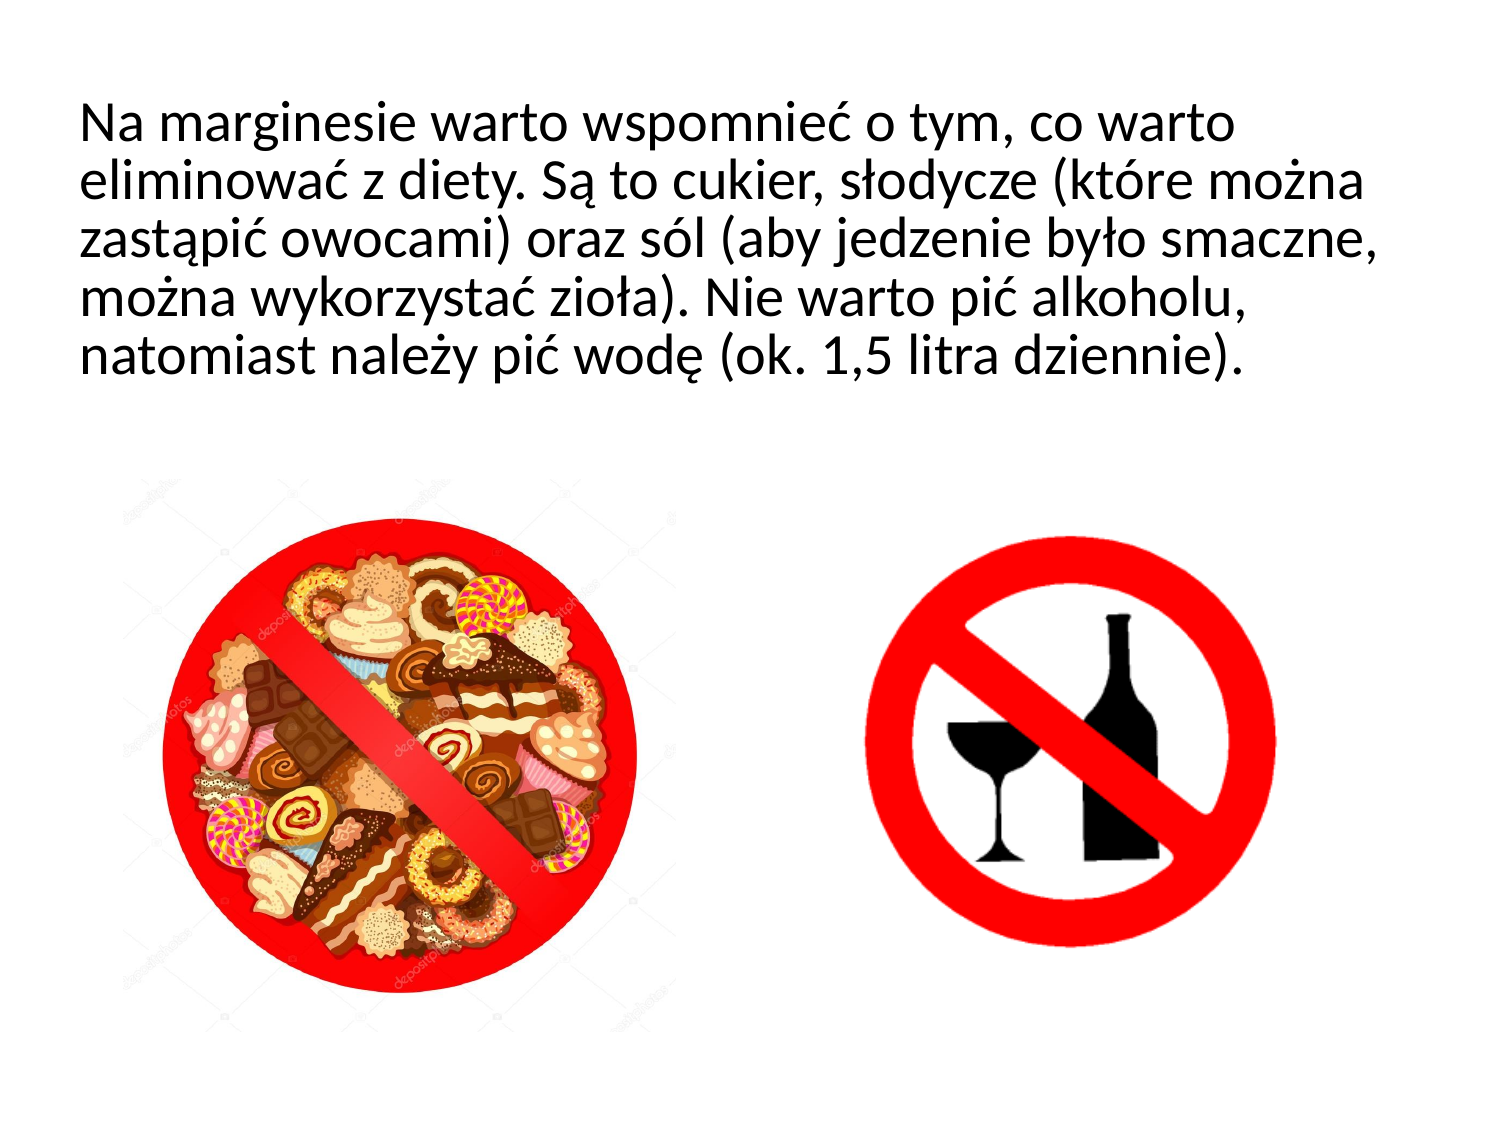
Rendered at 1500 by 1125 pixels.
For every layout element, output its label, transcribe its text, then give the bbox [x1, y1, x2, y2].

picture [123, 479, 676, 1032]
text_box Na marginesie warto wspomnieć o tym, co warto eliminować z diety. Są to cukier, słodycze (które można zastąpić owocami) oraz sól (aby jedzenie było smaczne, można wykorzystać zioła). Nie warto pić alkoholu, natomiast należy pić wodę (ok. 1,5 litra dziennie). [64, 90, 1424, 397]
picture [820, 491, 1321, 992]
